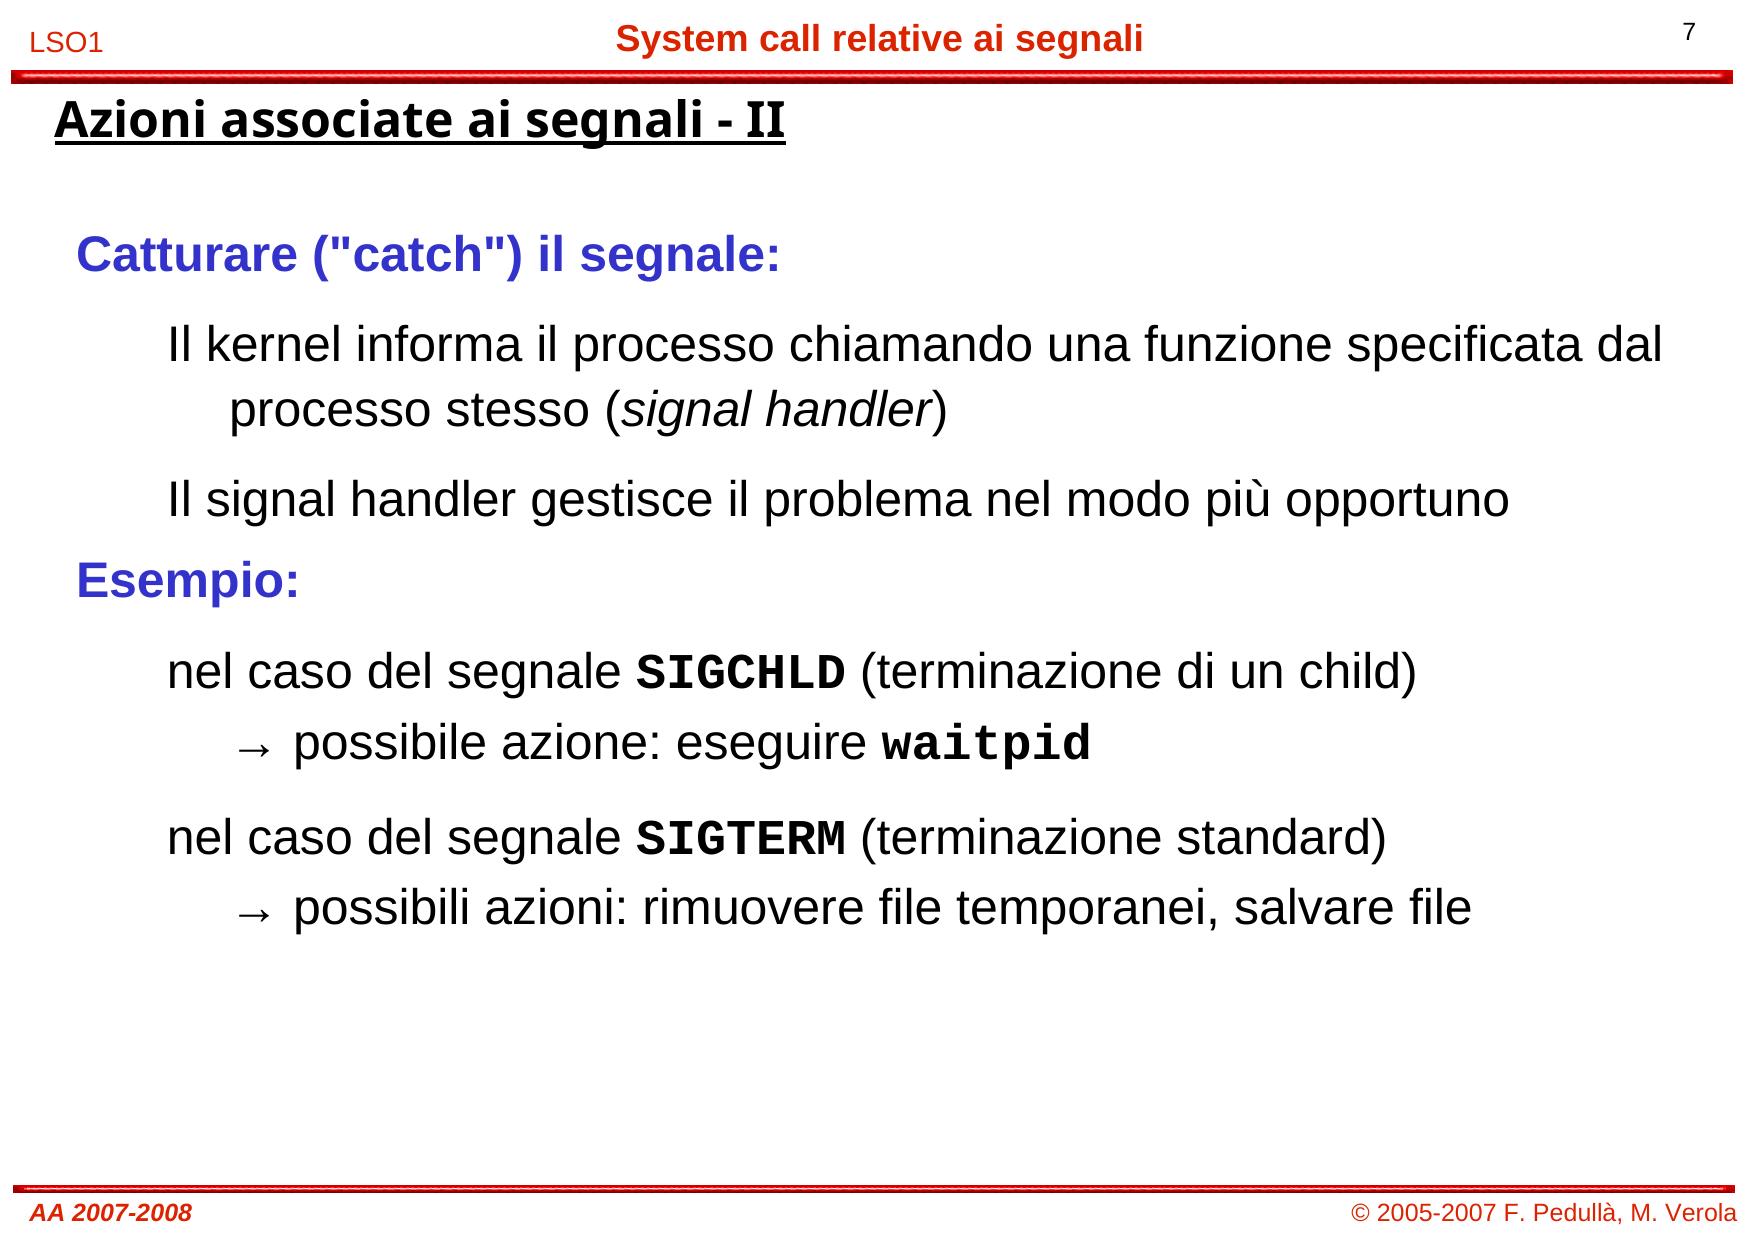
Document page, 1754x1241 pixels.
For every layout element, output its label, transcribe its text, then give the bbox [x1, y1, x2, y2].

title Azioni associate ai segnali - II [40, 72, 1714, 168]
picture [13, 1185, 1735, 1193]
list Catturare ("catch") il segnale: Il kernel informa il processo chiamando una funzione specificata dal processo stesso (signal handler) Il signal handler gestisce il problema nel modo più opportuno Esempio: nel caso del segnale SIGCHLD (terminazione di un child) → possibile azione: eseguire waitpid nel caso del segnale SIGTERM (terminazione standard) → possibili azioni: rimuovere file temporanei, salvare file [58, 218, 1696, 1044]
picture [11, 70, 1733, 84]
